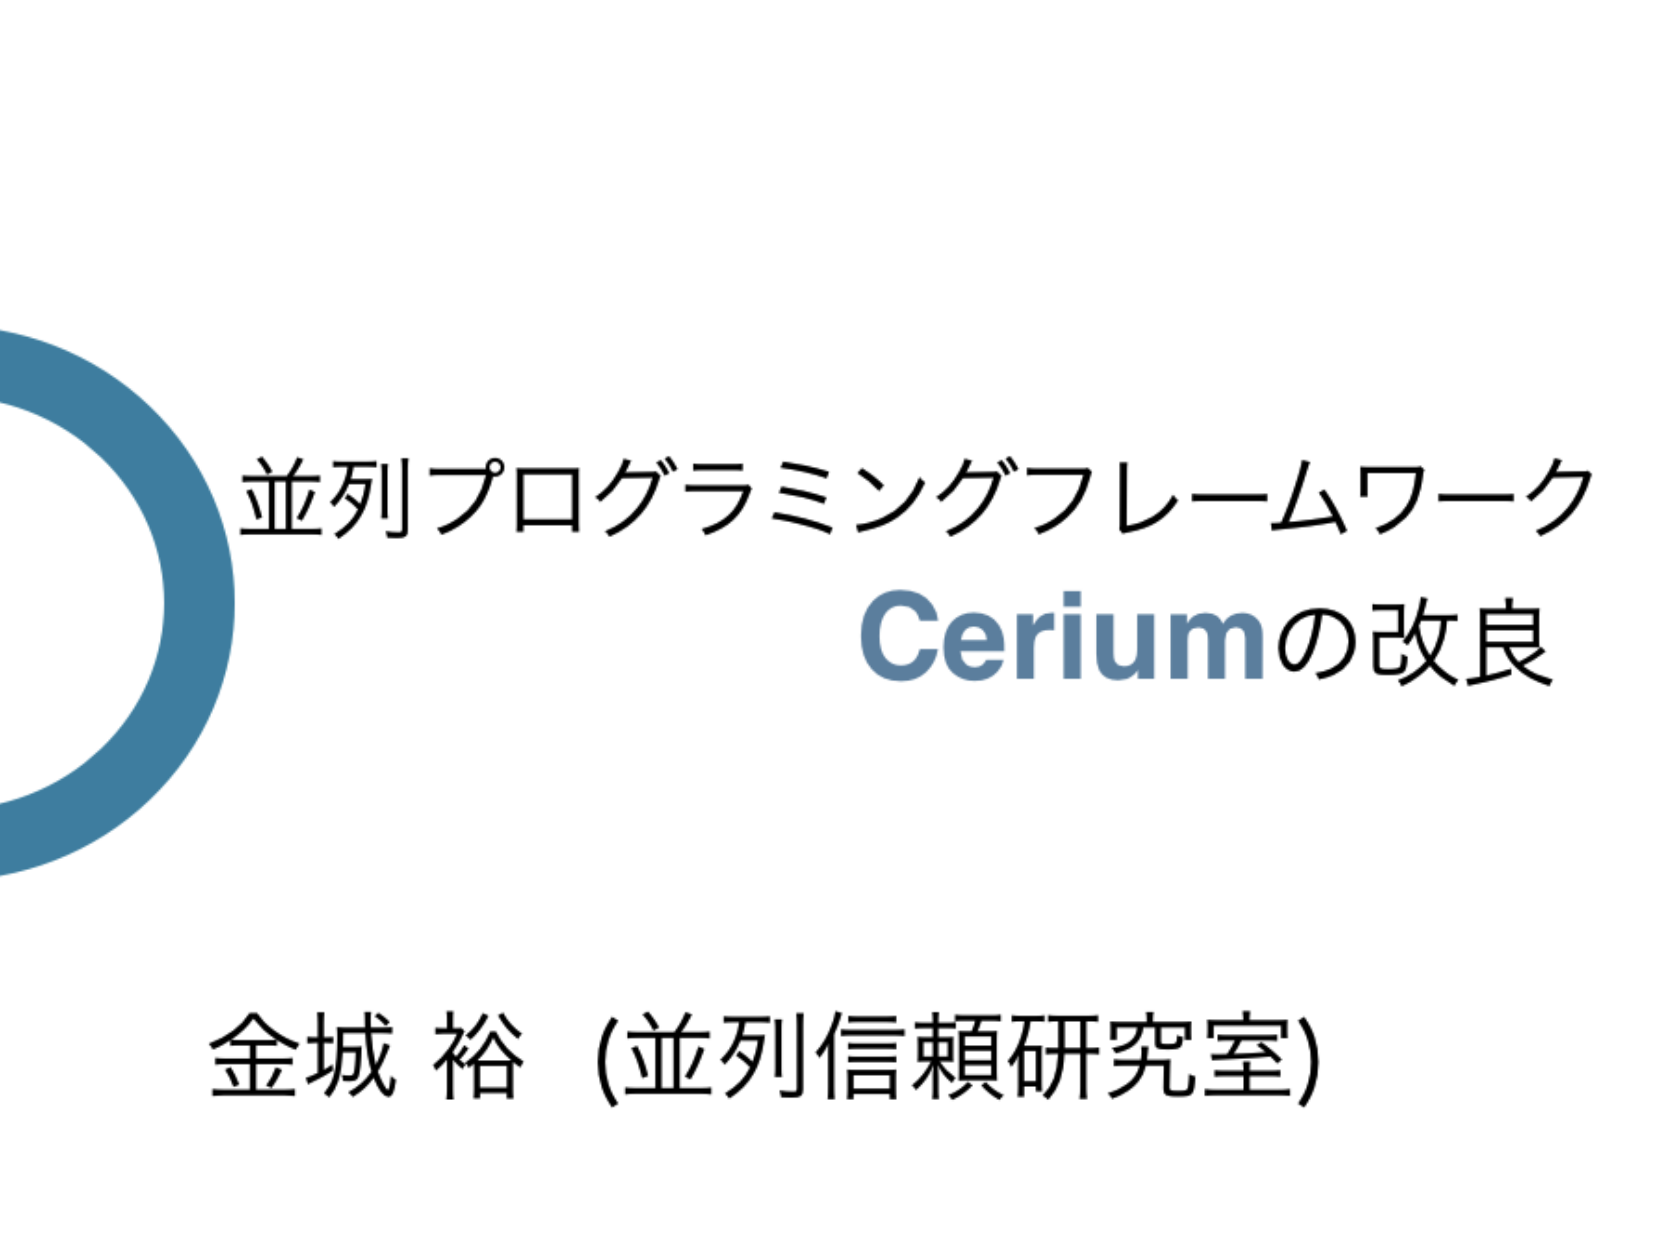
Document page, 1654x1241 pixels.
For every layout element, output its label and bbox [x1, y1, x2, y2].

picture [587, 1007, 1333, 1152]
picture [206, 1007, 529, 1152]
picture [0, 324, 1609, 883]
